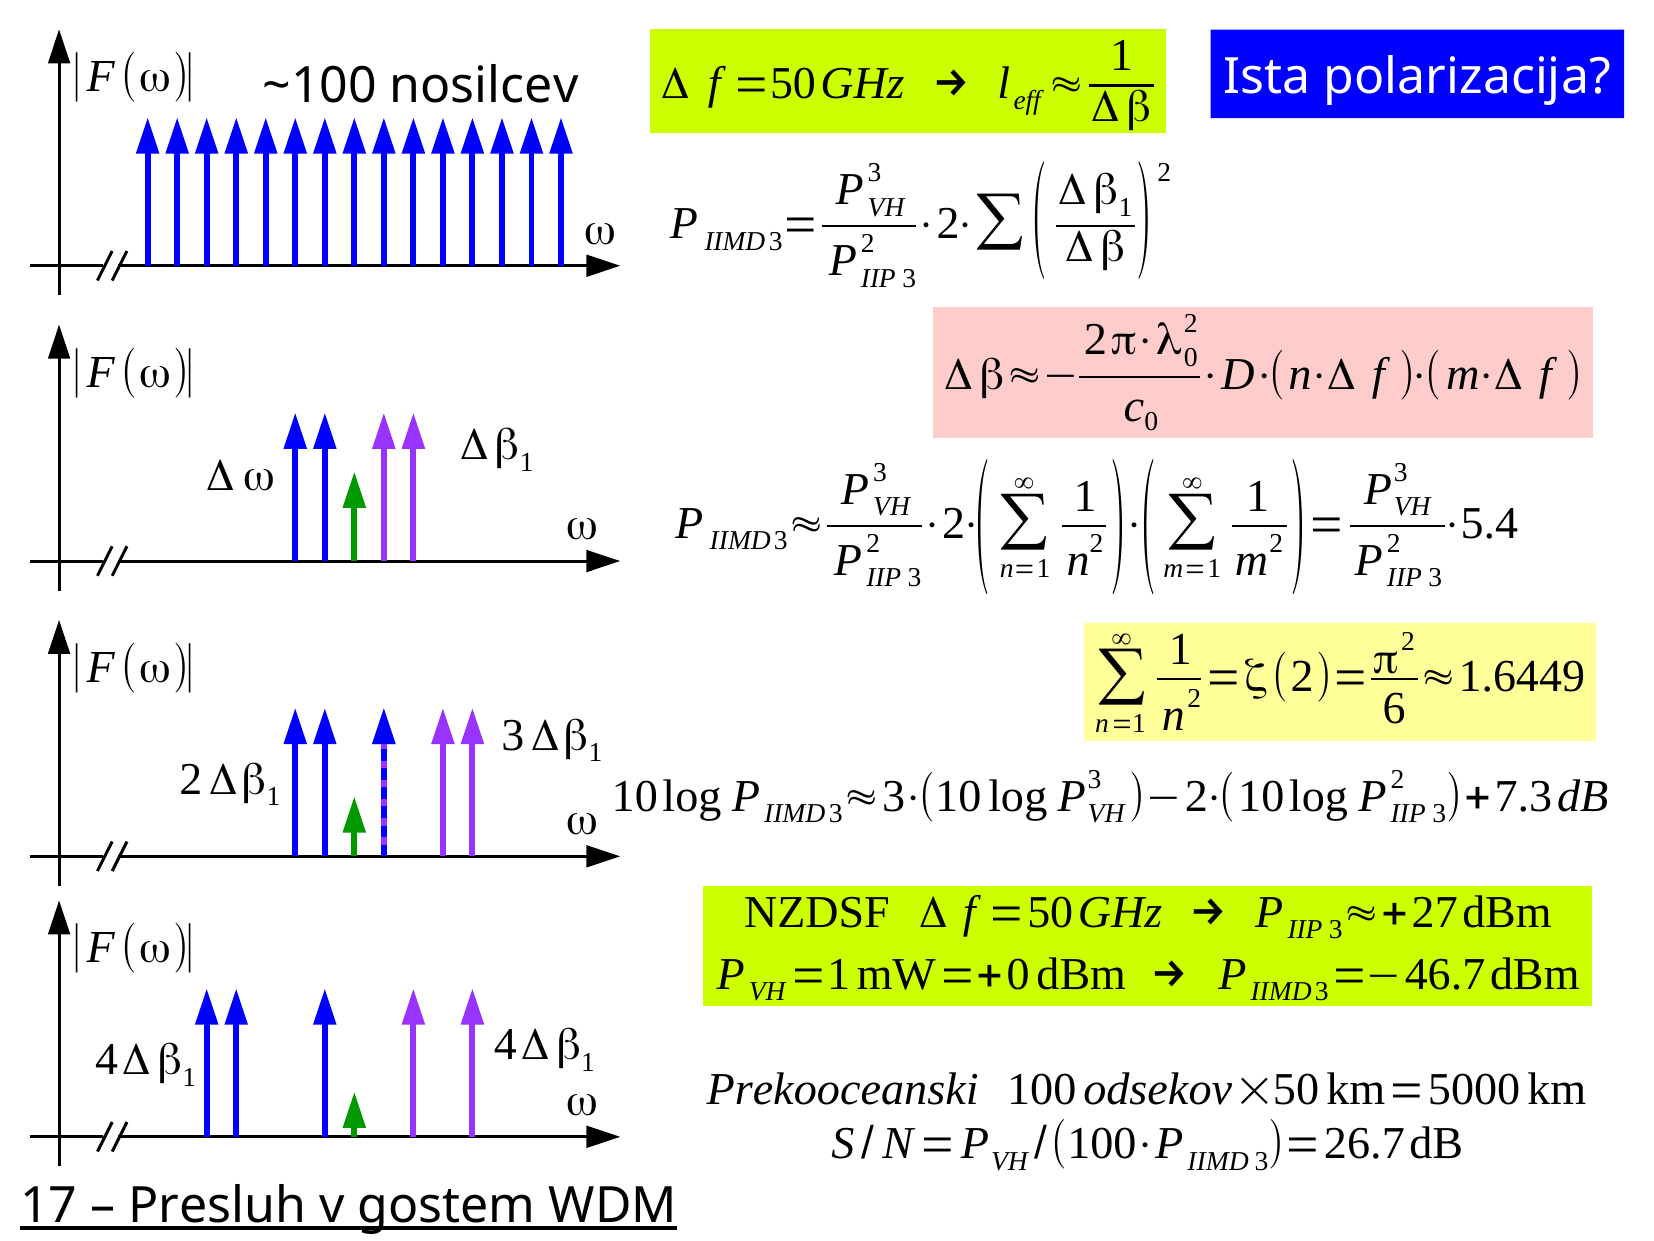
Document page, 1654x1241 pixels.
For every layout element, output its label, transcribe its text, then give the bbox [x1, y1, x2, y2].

chart [59, 921, 212, 975]
chart [489, 709, 1621, 838]
chart [555, 516, 610, 543]
chart [572, 221, 628, 248]
chart [194, 458, 286, 494]
chart [650, 29, 1167, 133]
chart [59, 640, 212, 694]
chart [661, 456, 1531, 594]
chart [81, 1033, 207, 1093]
text_box ~100 nosilcev [262, 48, 572, 122]
chart [1083, 623, 1596, 741]
chart [656, 156, 1182, 294]
chart [480, 1018, 606, 1078]
text_box Ista polarizacija? [1210, 29, 1625, 119]
chart [933, 307, 1593, 438]
chart [448, 425, 545, 477]
chart [59, 345, 212, 399]
chart [59, 50, 212, 104]
chart [692, 1062, 1600, 1176]
chart [702, 886, 1593, 1006]
chart [555, 1092, 610, 1119]
text_box 17 – Presluh v gostem WDM [20, 1169, 665, 1230]
chart [167, 752, 292, 812]
